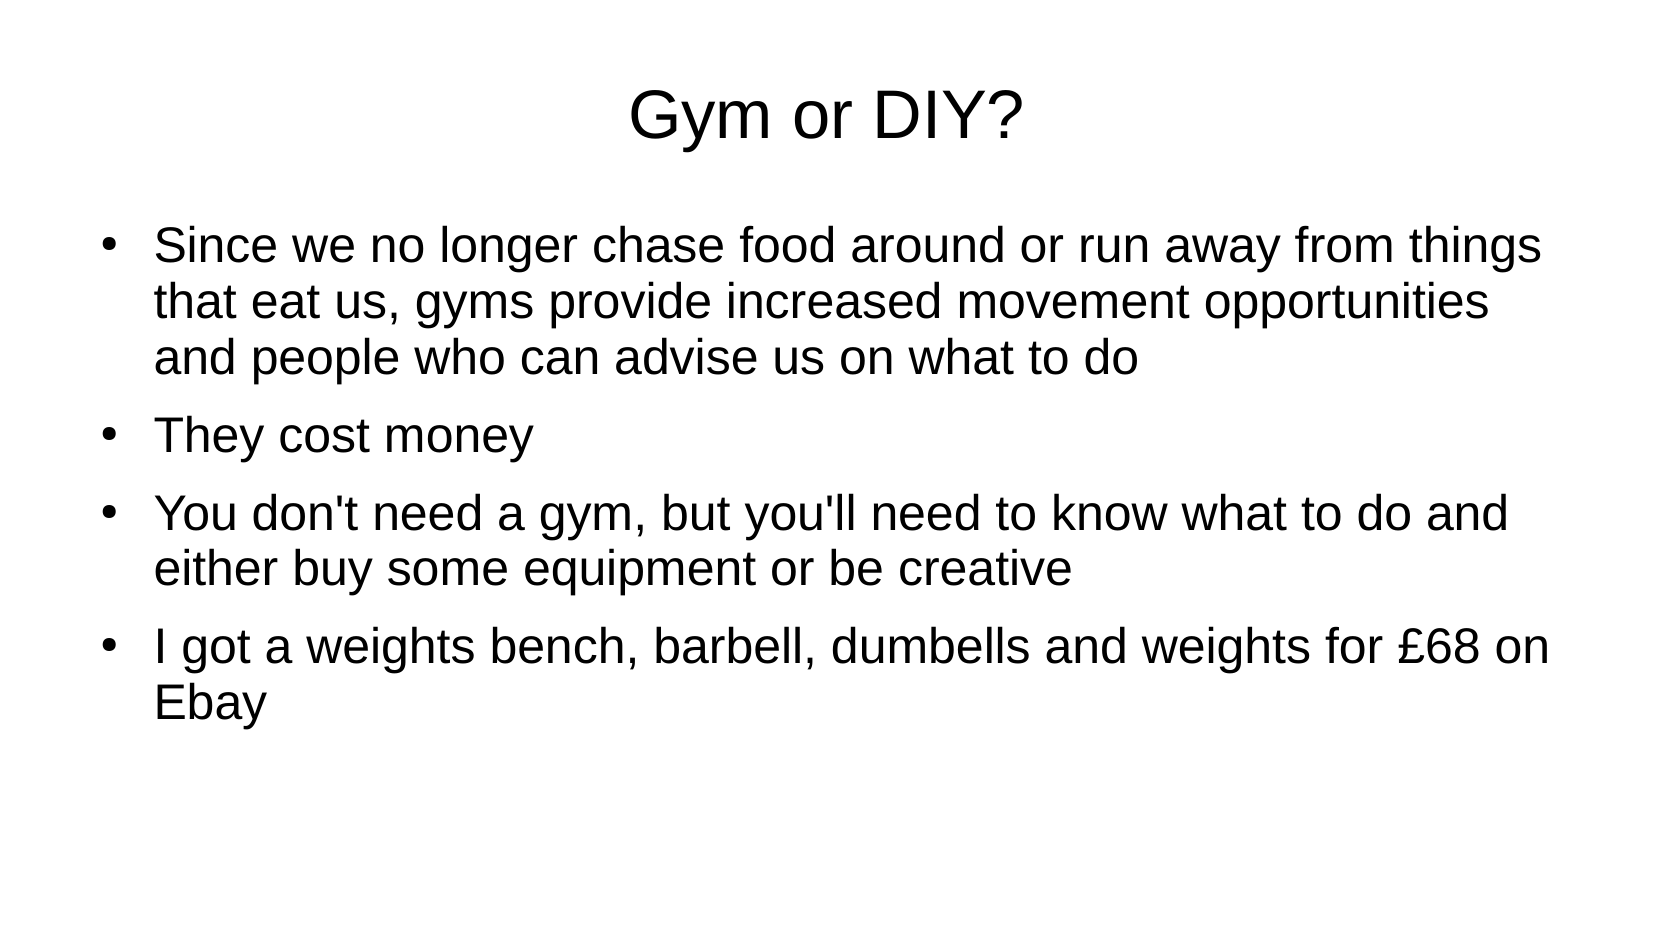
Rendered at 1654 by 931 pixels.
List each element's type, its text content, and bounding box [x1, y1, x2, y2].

list Since we no longer chase food around or run away from things that eat us, gyms provide increased movement opportunities and people who can advise us on what to do They cost money You don't need a gym, but you'll need to know what to do and either buy some equipment or be creative I got a weights bench, barbell, dumbells and weights for £68 on Ebay [82, 217, 1571, 758]
title Gym or DIY? [82, 37, 1571, 193]
